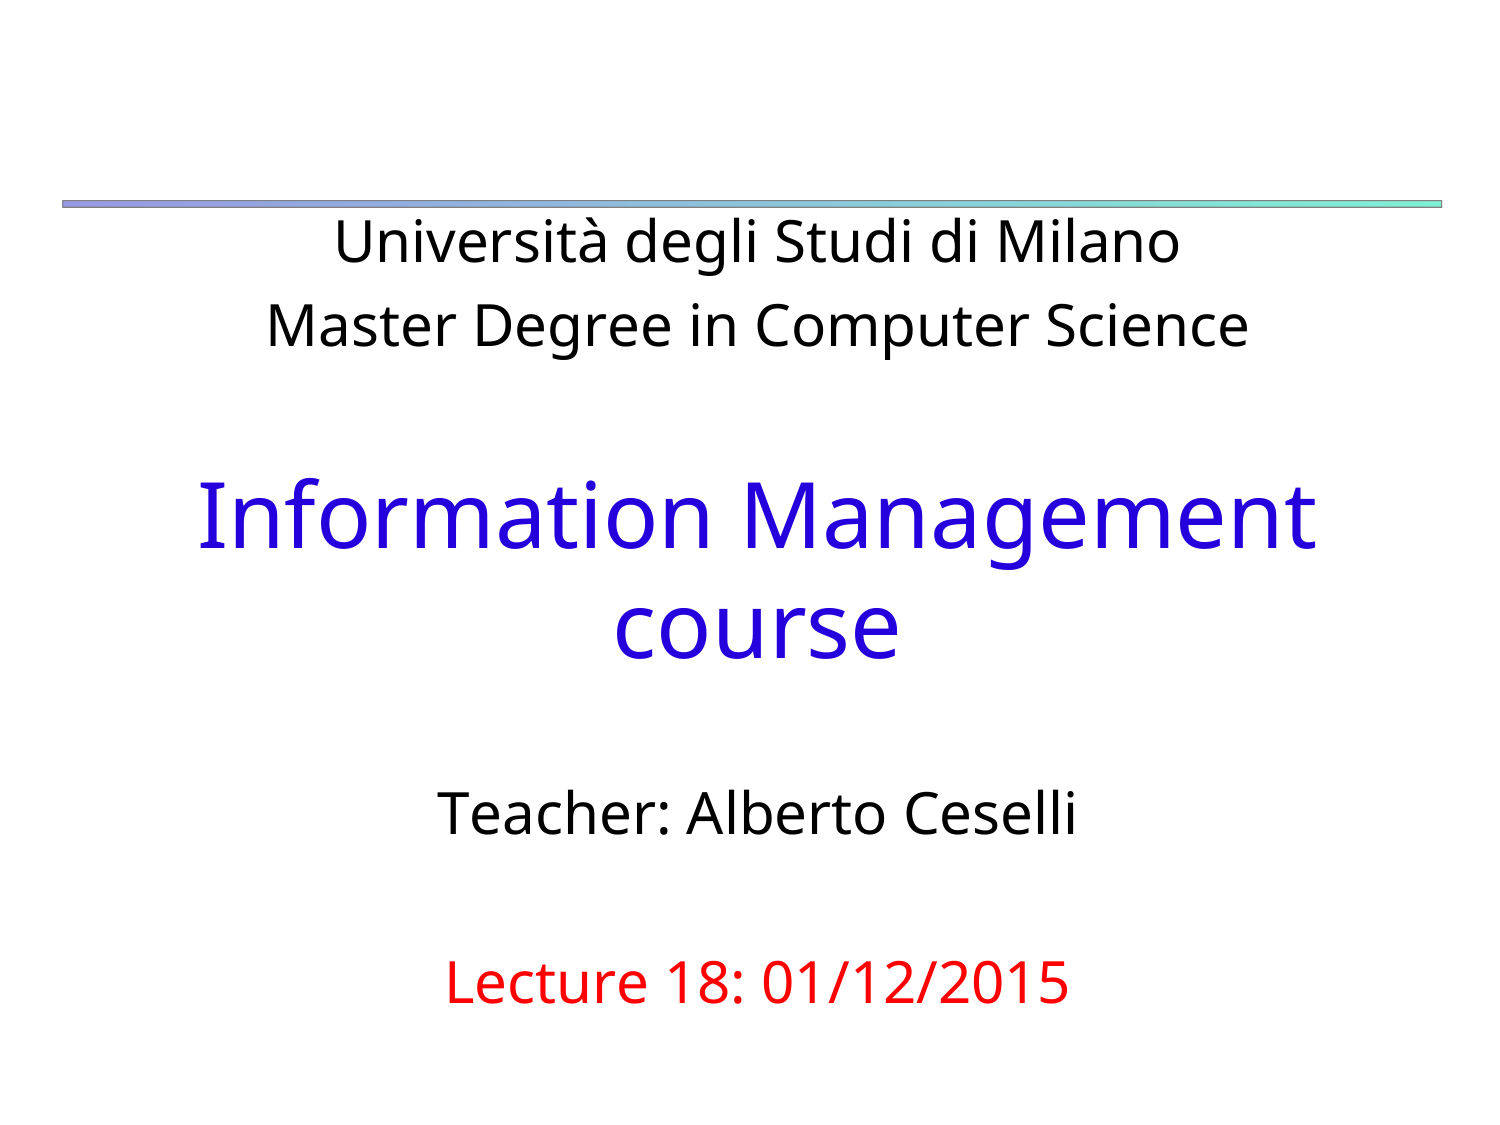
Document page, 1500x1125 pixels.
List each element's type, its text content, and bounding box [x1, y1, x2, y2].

subtitle Università degli Studi di Milano Master Degree in Computer Science Information Management course Teacher: Alberto Ceselli Lecture 18: 01/12/2015 [124, 55, 1391, 1125]
